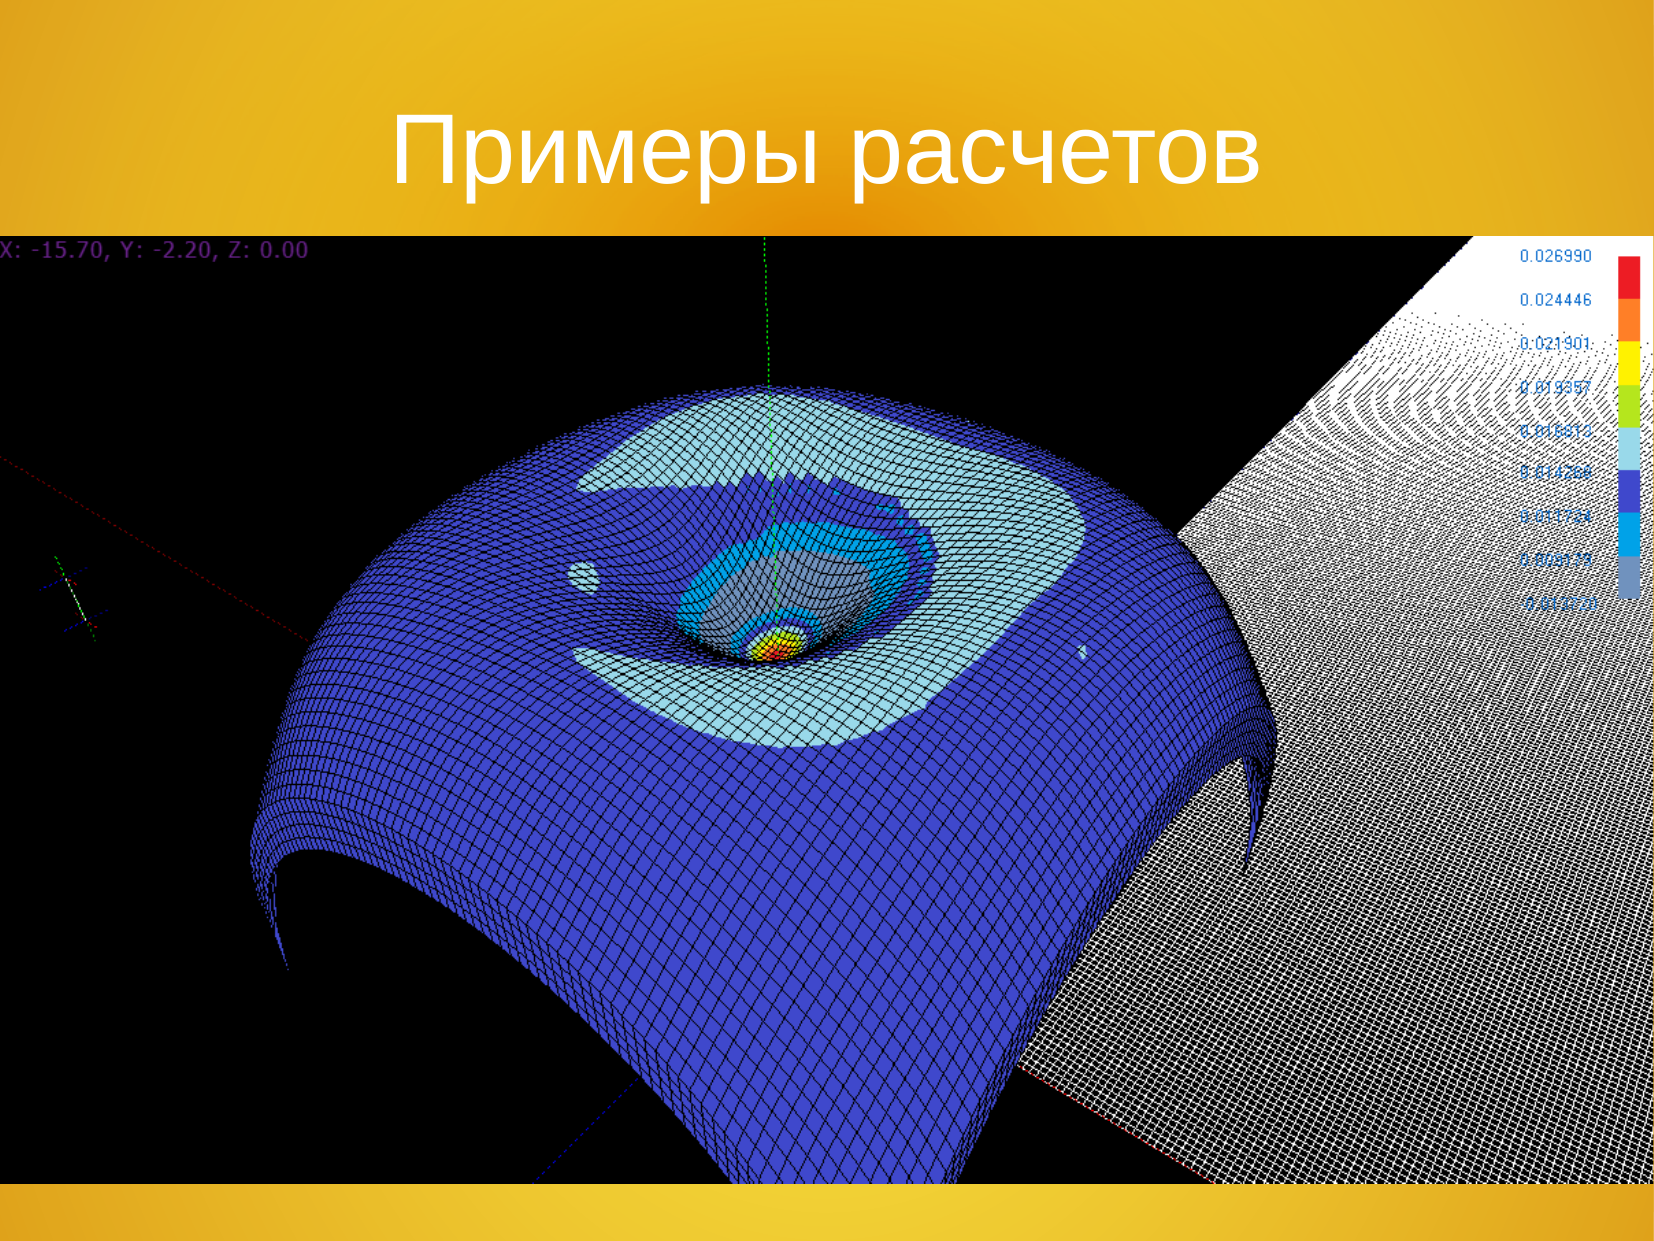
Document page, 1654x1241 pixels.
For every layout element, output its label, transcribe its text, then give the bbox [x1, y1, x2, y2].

picture [0, 236, 1654, 1184]
title Примеры расчетов [82, 38, 1571, 236]
